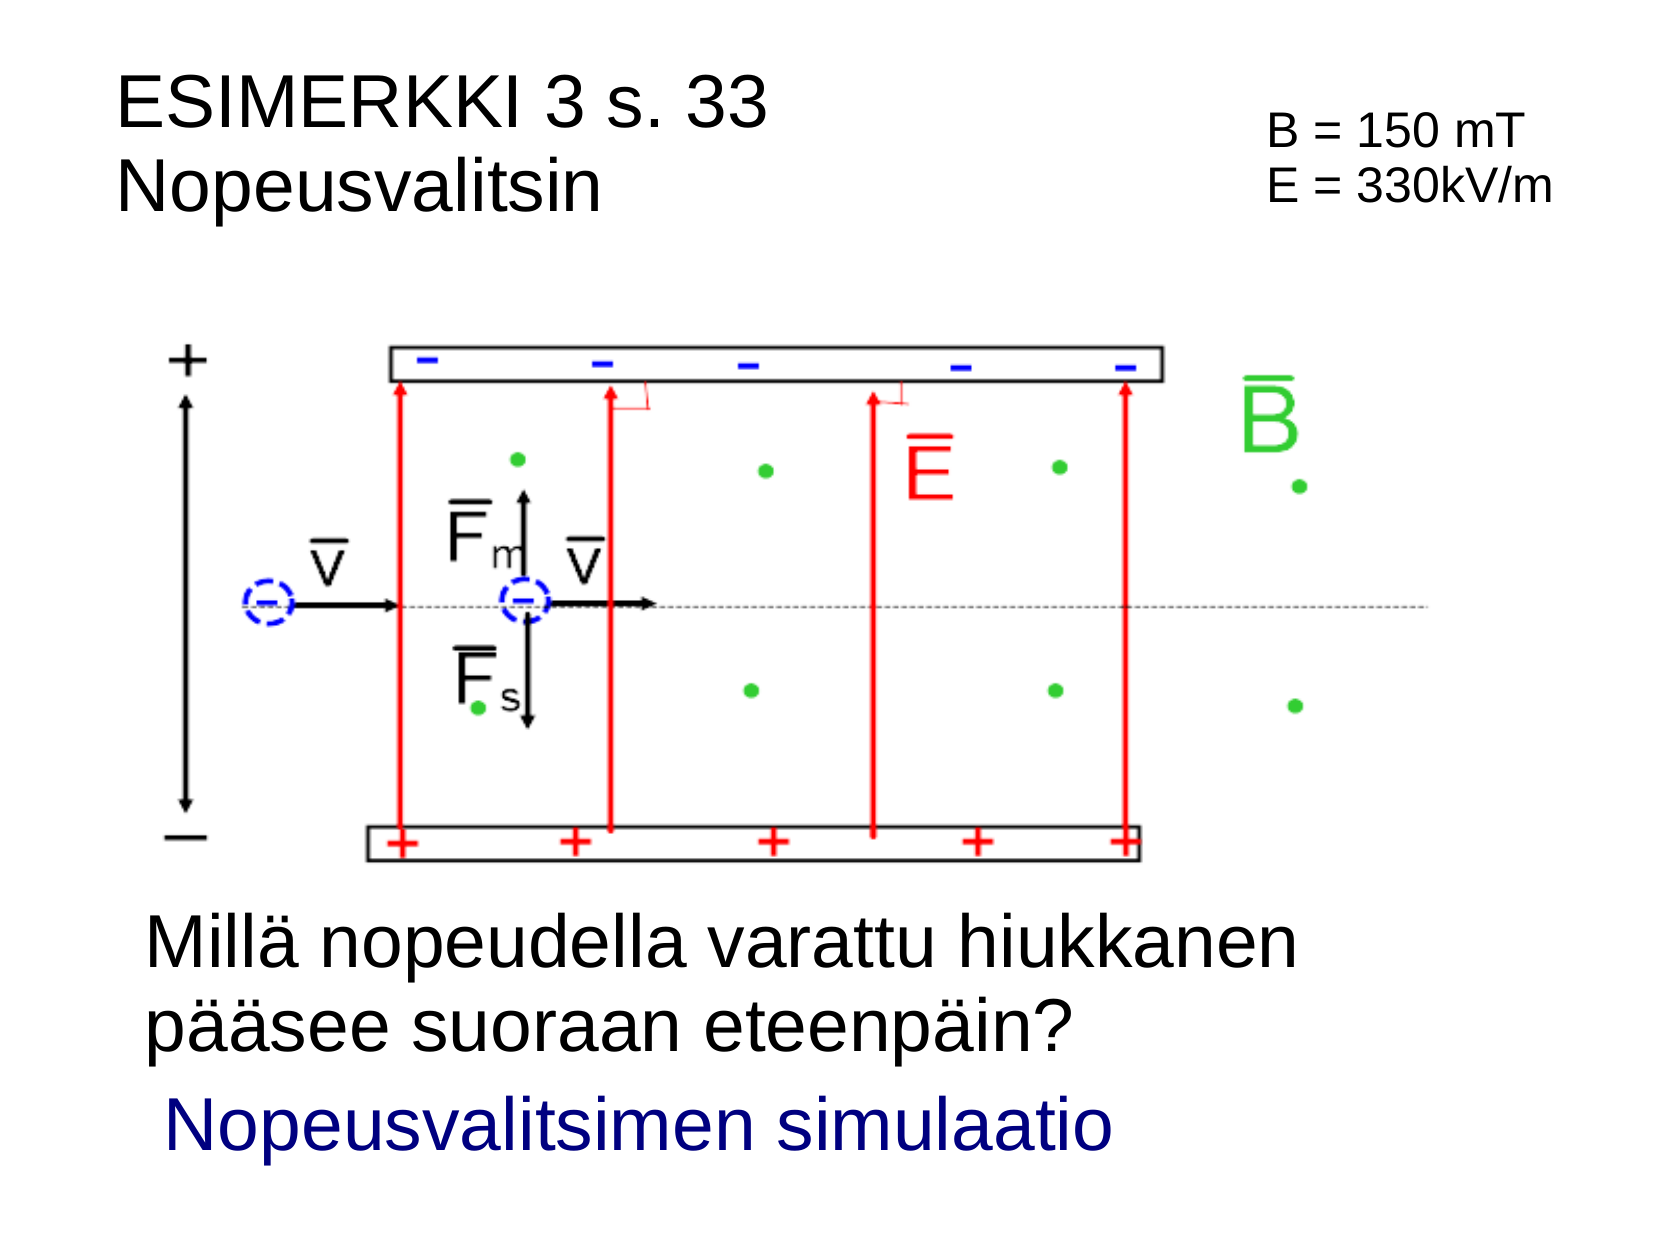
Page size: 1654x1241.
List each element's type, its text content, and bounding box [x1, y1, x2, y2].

text_box ESIMERKKI 3 s. 33 Nopeusvalitsin [101, 52, 934, 284]
text_box Millä nopeudella varattu hiukkanen pääsee suoraan eteenpäin? [129, 910, 1466, 1075]
text_box Nopeusvalitsimen simulaatio [149, 1074, 1182, 1175]
picture [82, 284, 1466, 910]
text_box B = 150 mT E = 330kV/m [1251, 94, 1619, 333]
